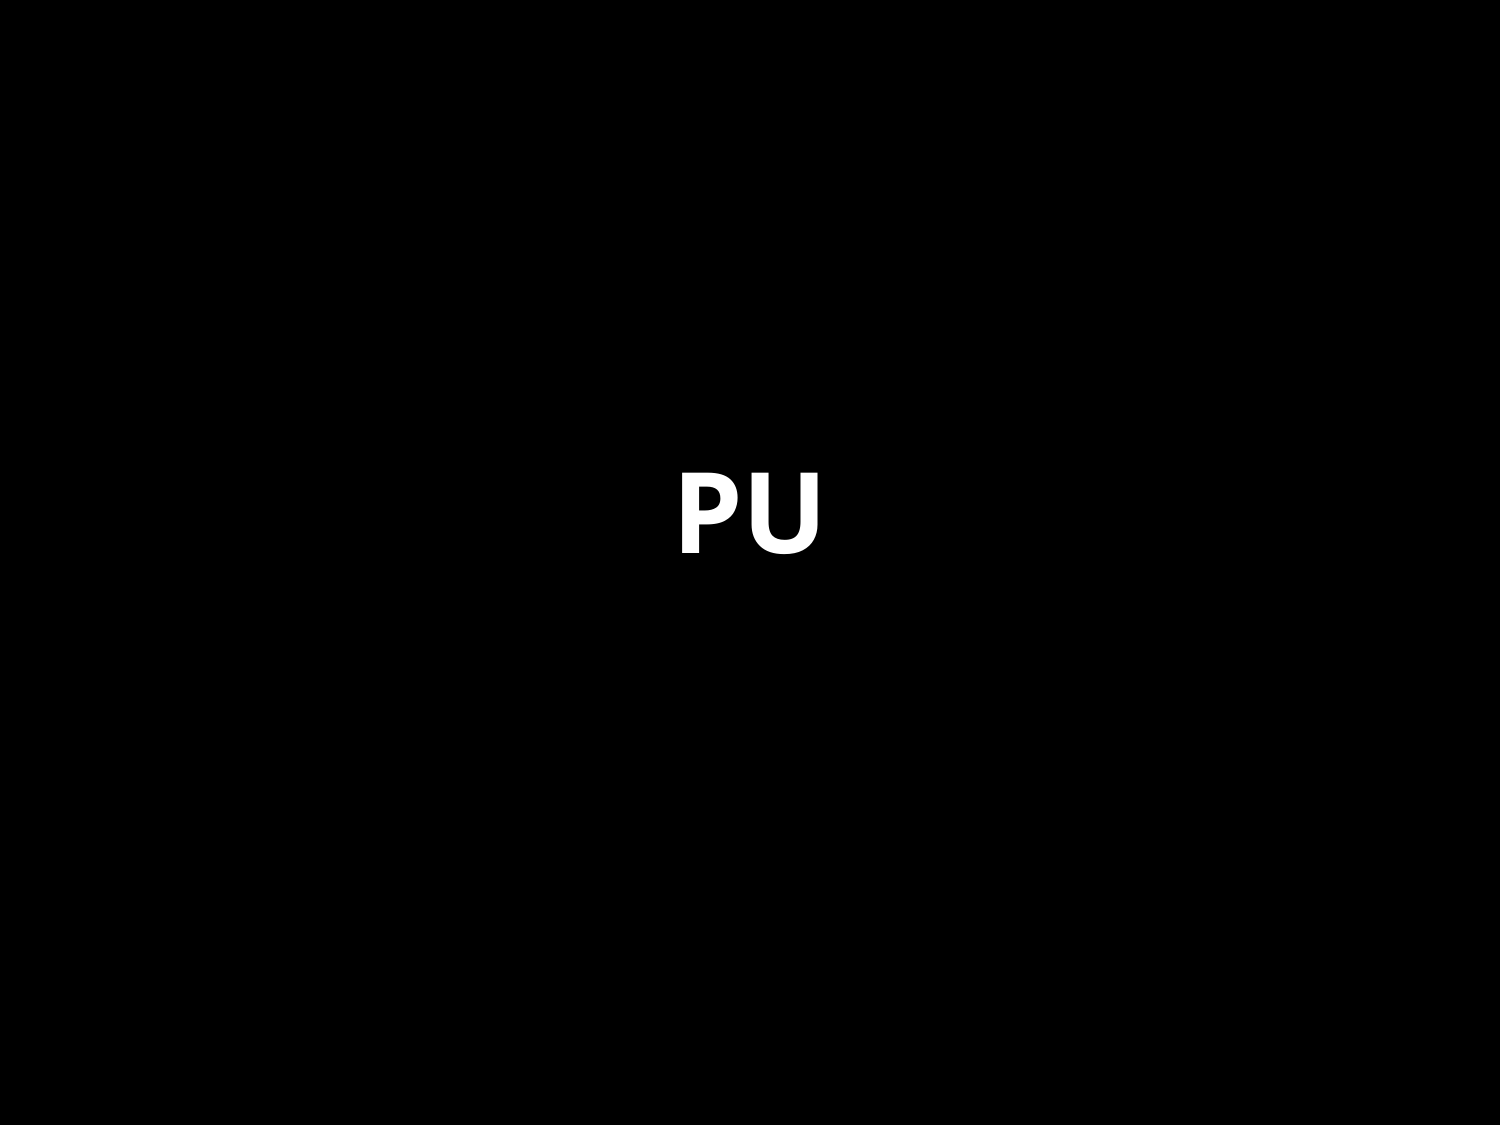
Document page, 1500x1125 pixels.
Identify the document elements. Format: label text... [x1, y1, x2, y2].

text_box PU [0, 66, 1500, 591]
